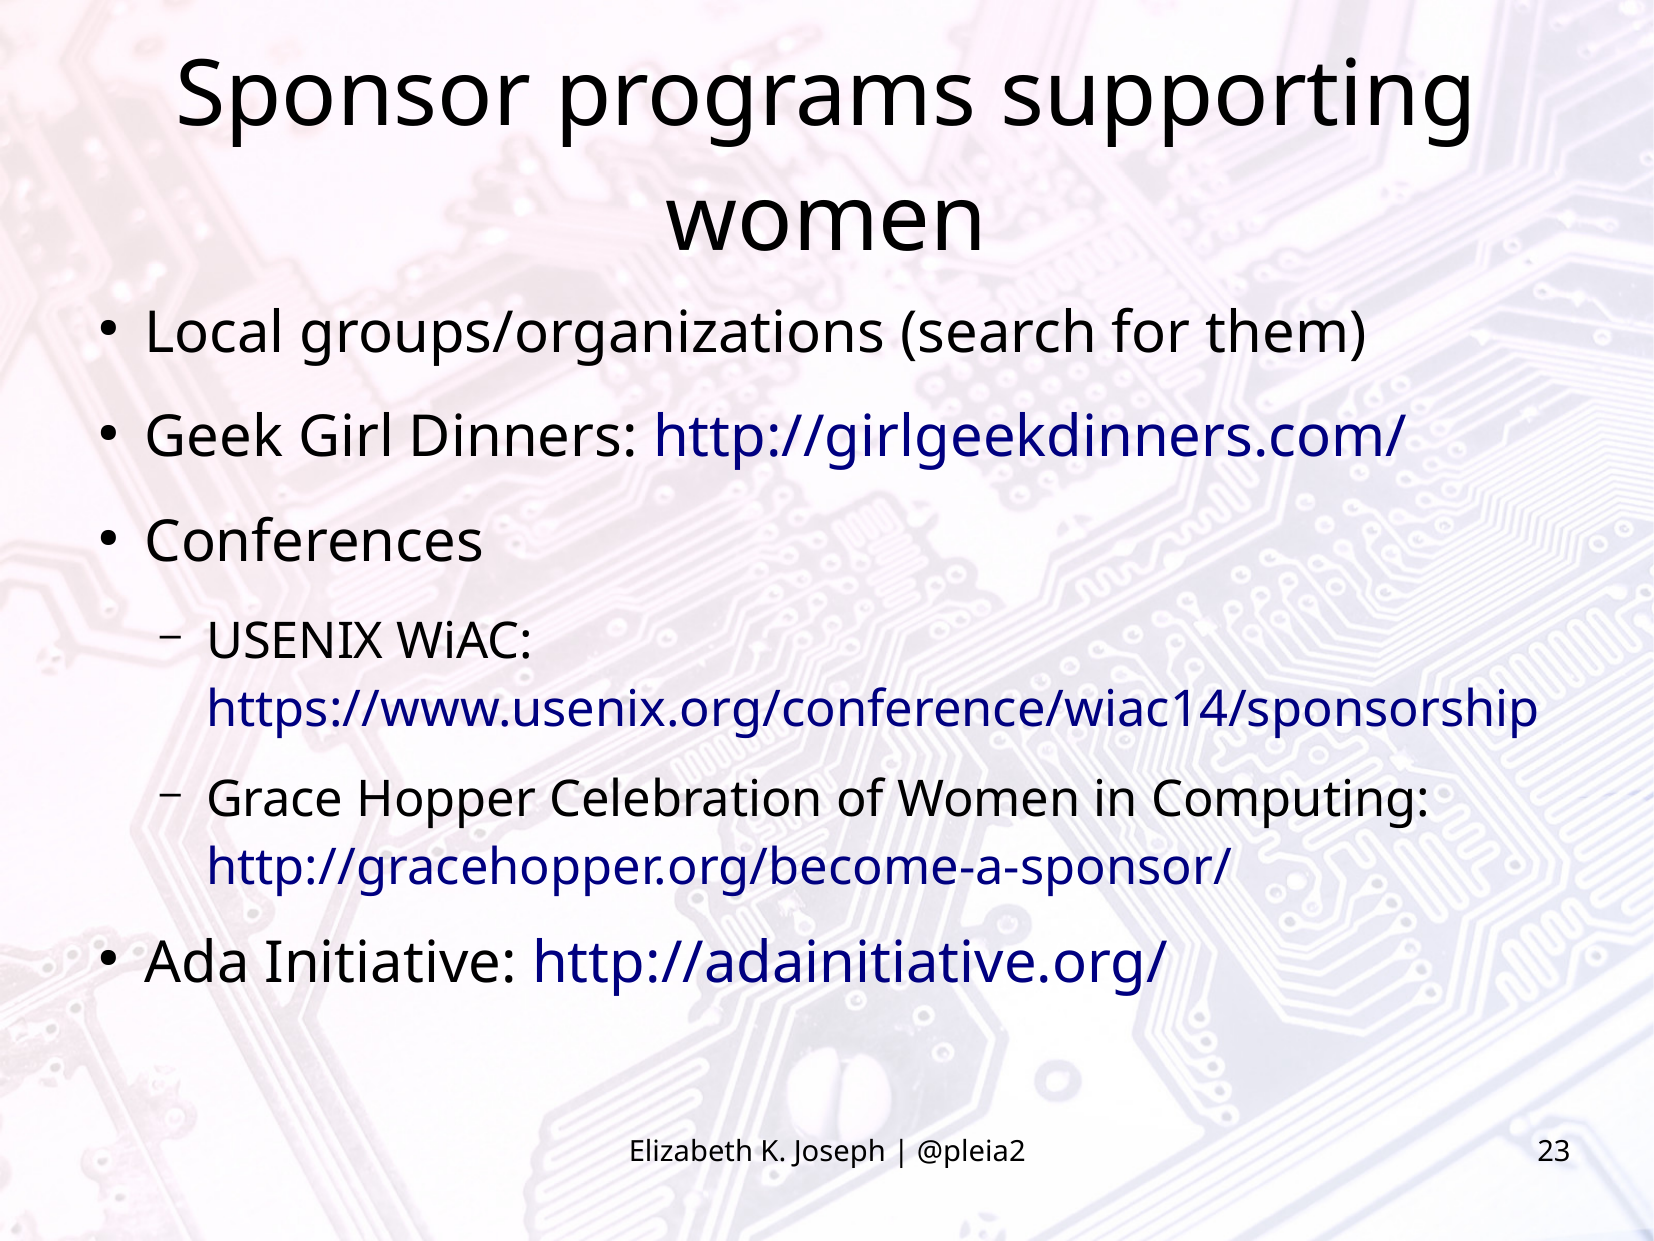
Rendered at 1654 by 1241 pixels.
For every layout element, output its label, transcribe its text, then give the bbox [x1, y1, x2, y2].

list Local groups/organizations (search for them) Geek Girl Dinners: http://girlgeekdinners.com/ Conferences USENIX WiAC: https://www.usenix.org/conference/wiac14/sponsorship Grace Hopper Celebration of Women in Computing: http://gracehopper.org/become-a-sponsor/ Ada Initiative: http://adainitiative.org/ [82, 290, 1571, 1010]
title Sponsor programs supporting women [82, 49, 1571, 257]
picture [0, 0, 1654, 1241]
